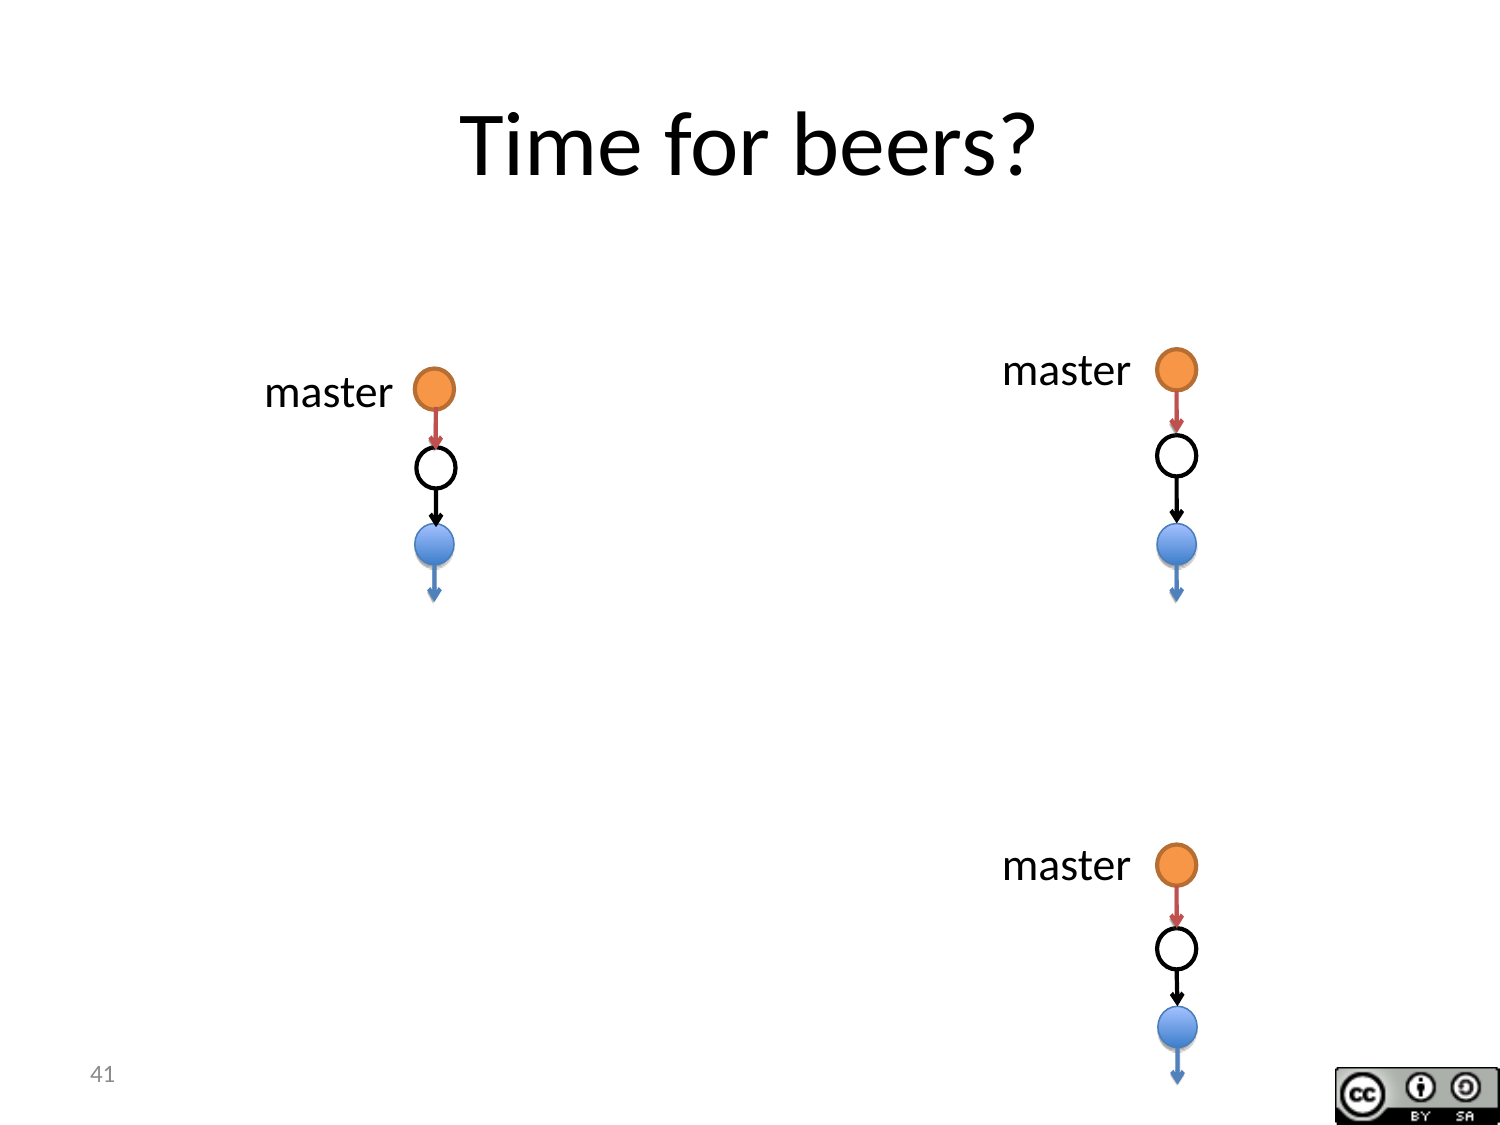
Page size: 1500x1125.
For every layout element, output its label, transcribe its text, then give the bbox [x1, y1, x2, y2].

text_box master [232, 354, 425, 425]
title Time for beers? [75, 45, 1425, 233]
picture [1335, 1067, 1500, 1125]
slide_number <number> [75, 1042, 425, 1103]
text_box [414, 447, 456, 565]
text_box [1157, 928, 1198, 1048]
text_box master [970, 332, 1163, 403]
text_box [414, 368, 455, 410]
text_box master [970, 827, 1163, 898]
text_box [1157, 349, 1197, 391]
text_box [1157, 435, 1197, 565]
text_box [1157, 844, 1197, 886]
